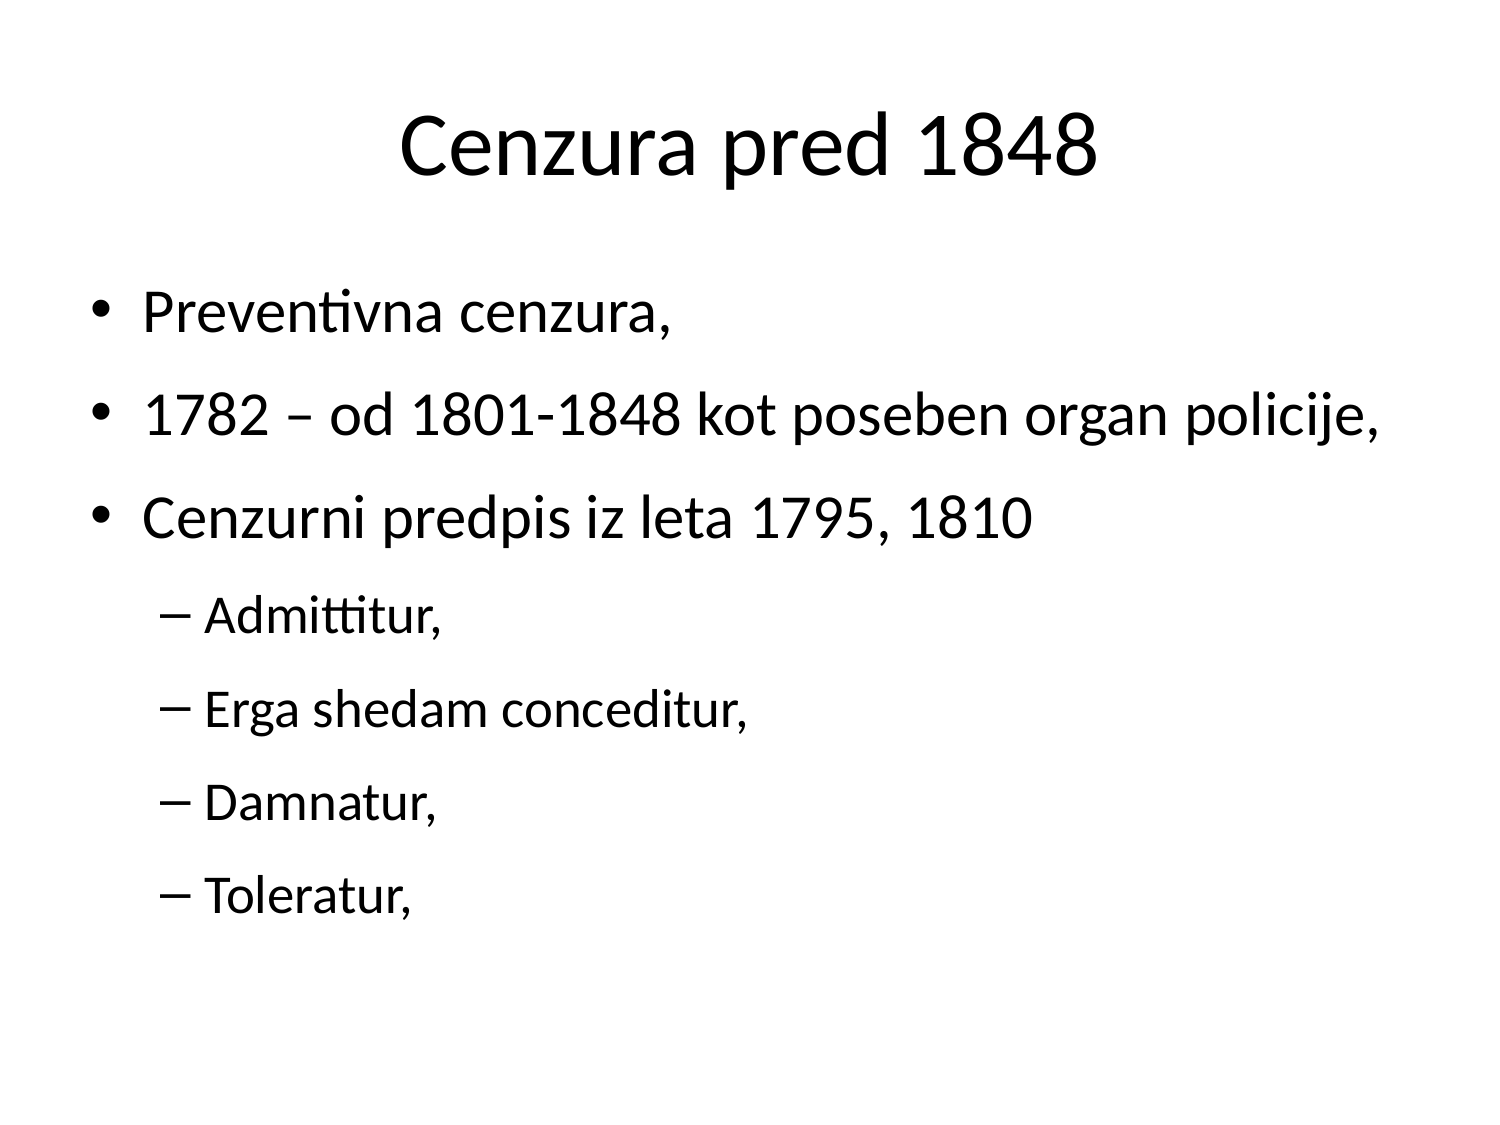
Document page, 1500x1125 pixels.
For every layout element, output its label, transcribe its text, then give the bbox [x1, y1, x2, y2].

title Cenzura pred 1848 [75, 45, 1425, 233]
list Preventivna cenzura, 1782 – od 1801-1848 kot poseben organ policije, Cenzurni predpis iz leta 1795, 1810 Admittitur, Erga shedam conceditur, Damnatur, Toleratur, [75, 262, 1425, 1005]
